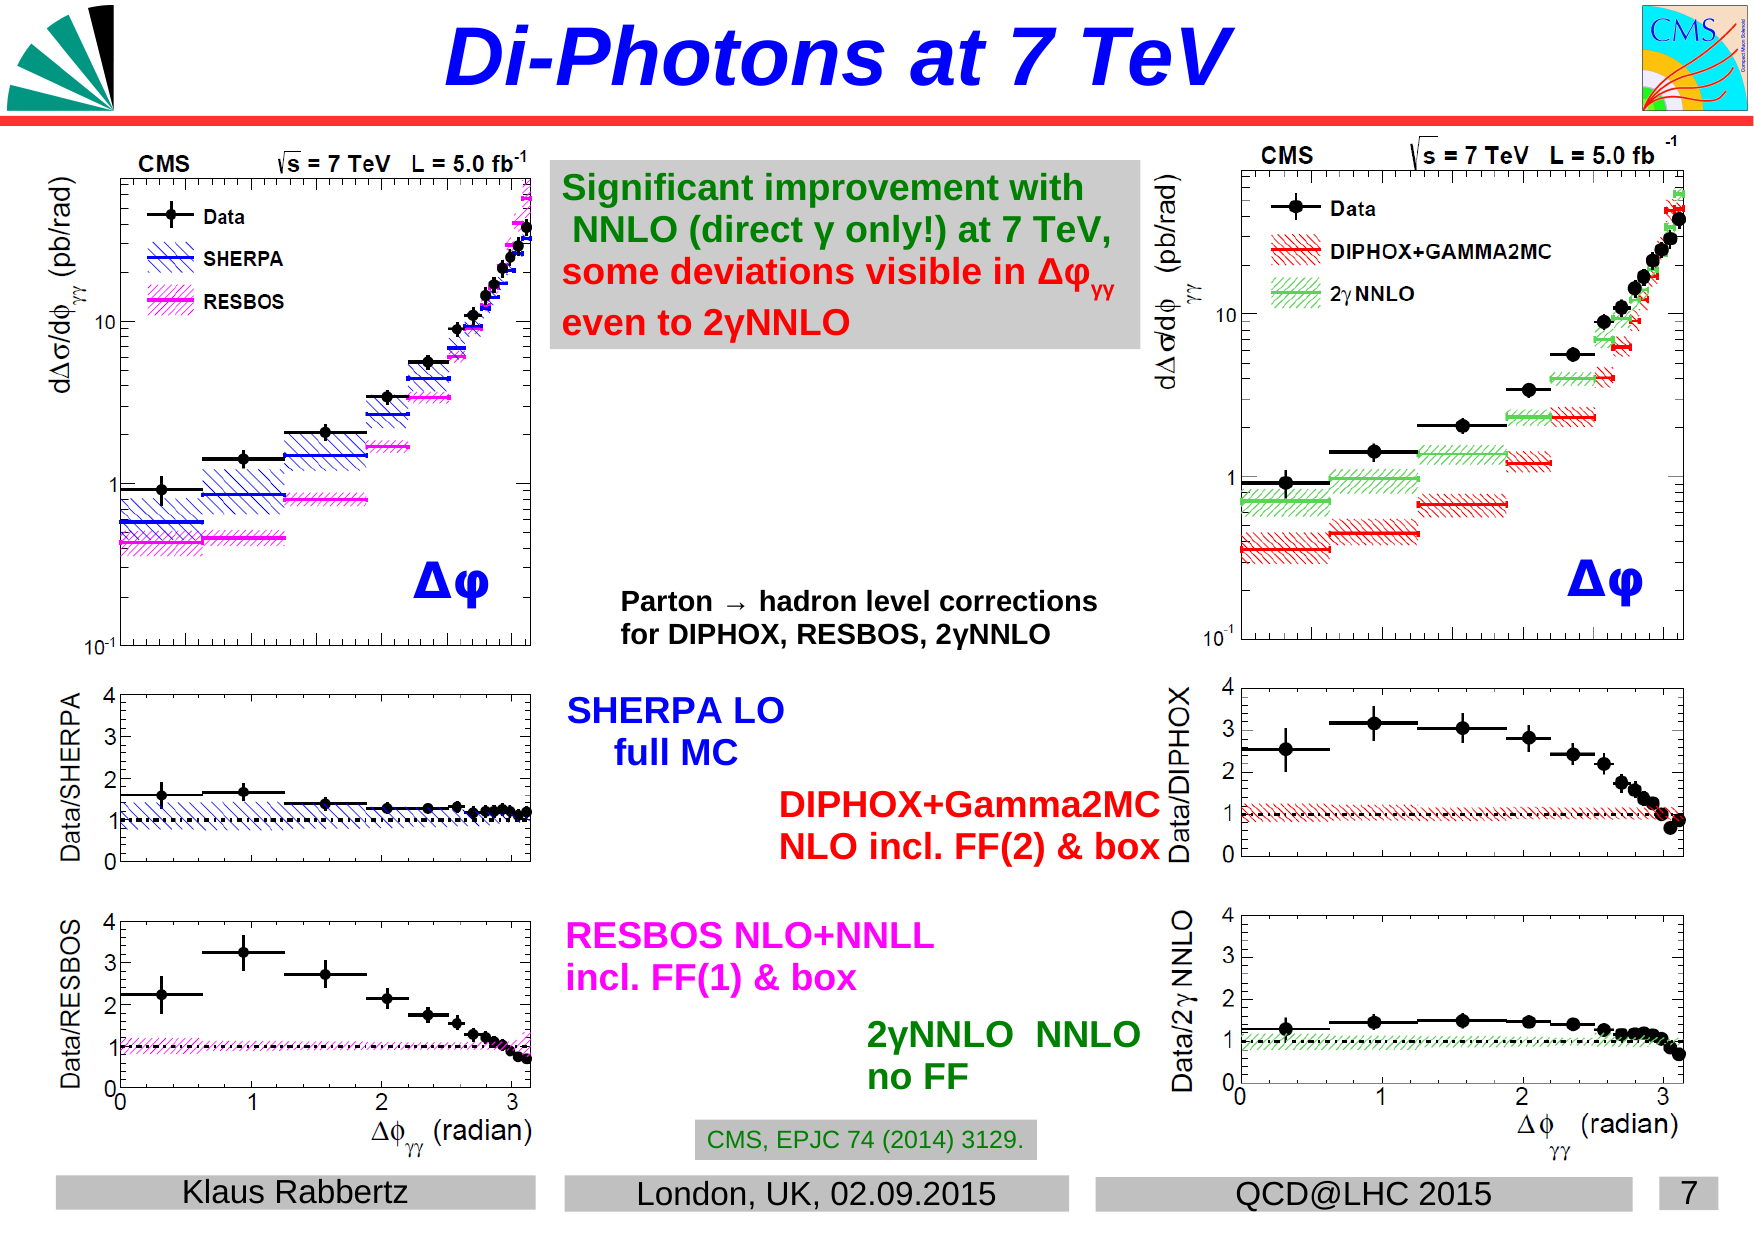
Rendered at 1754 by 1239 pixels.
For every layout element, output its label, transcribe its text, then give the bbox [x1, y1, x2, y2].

text_box Δφ [402, 546, 505, 617]
text_box Δφ [1556, 544, 1659, 615]
text_box Parton → hadron level corrections for DIPHOX, RESBOS, 2γNNLO [608, 579, 1111, 657]
picture [33, 141, 556, 1169]
text_box DIPHOX+Gamma2MC NLO incl. FF(2) & box [767, 777, 1173, 874]
text_box SHERPA LO full MC [555, 683, 793, 780]
picture [7, 5, 114, 112]
text_box RESBOS NLO+NNLL incl. FF(1) & box [553, 908, 948, 1005]
text_box 2γNNLO NNLO no FF [855, 1008, 1155, 1104]
picture [1642, 5, 1748, 111]
picture [1152, 134, 1693, 1161]
title Di-Photons at 7 TeV [129, 0, 1545, 114]
text_box Significant improvement with NNLO (direct γ only!) at 7 TeV, some deviations visible in Δφγγ even to 2γNNLO [549, 160, 1141, 350]
text_box CMS, EPJC 74 (2014) 3129. [695, 1119, 1037, 1160]
